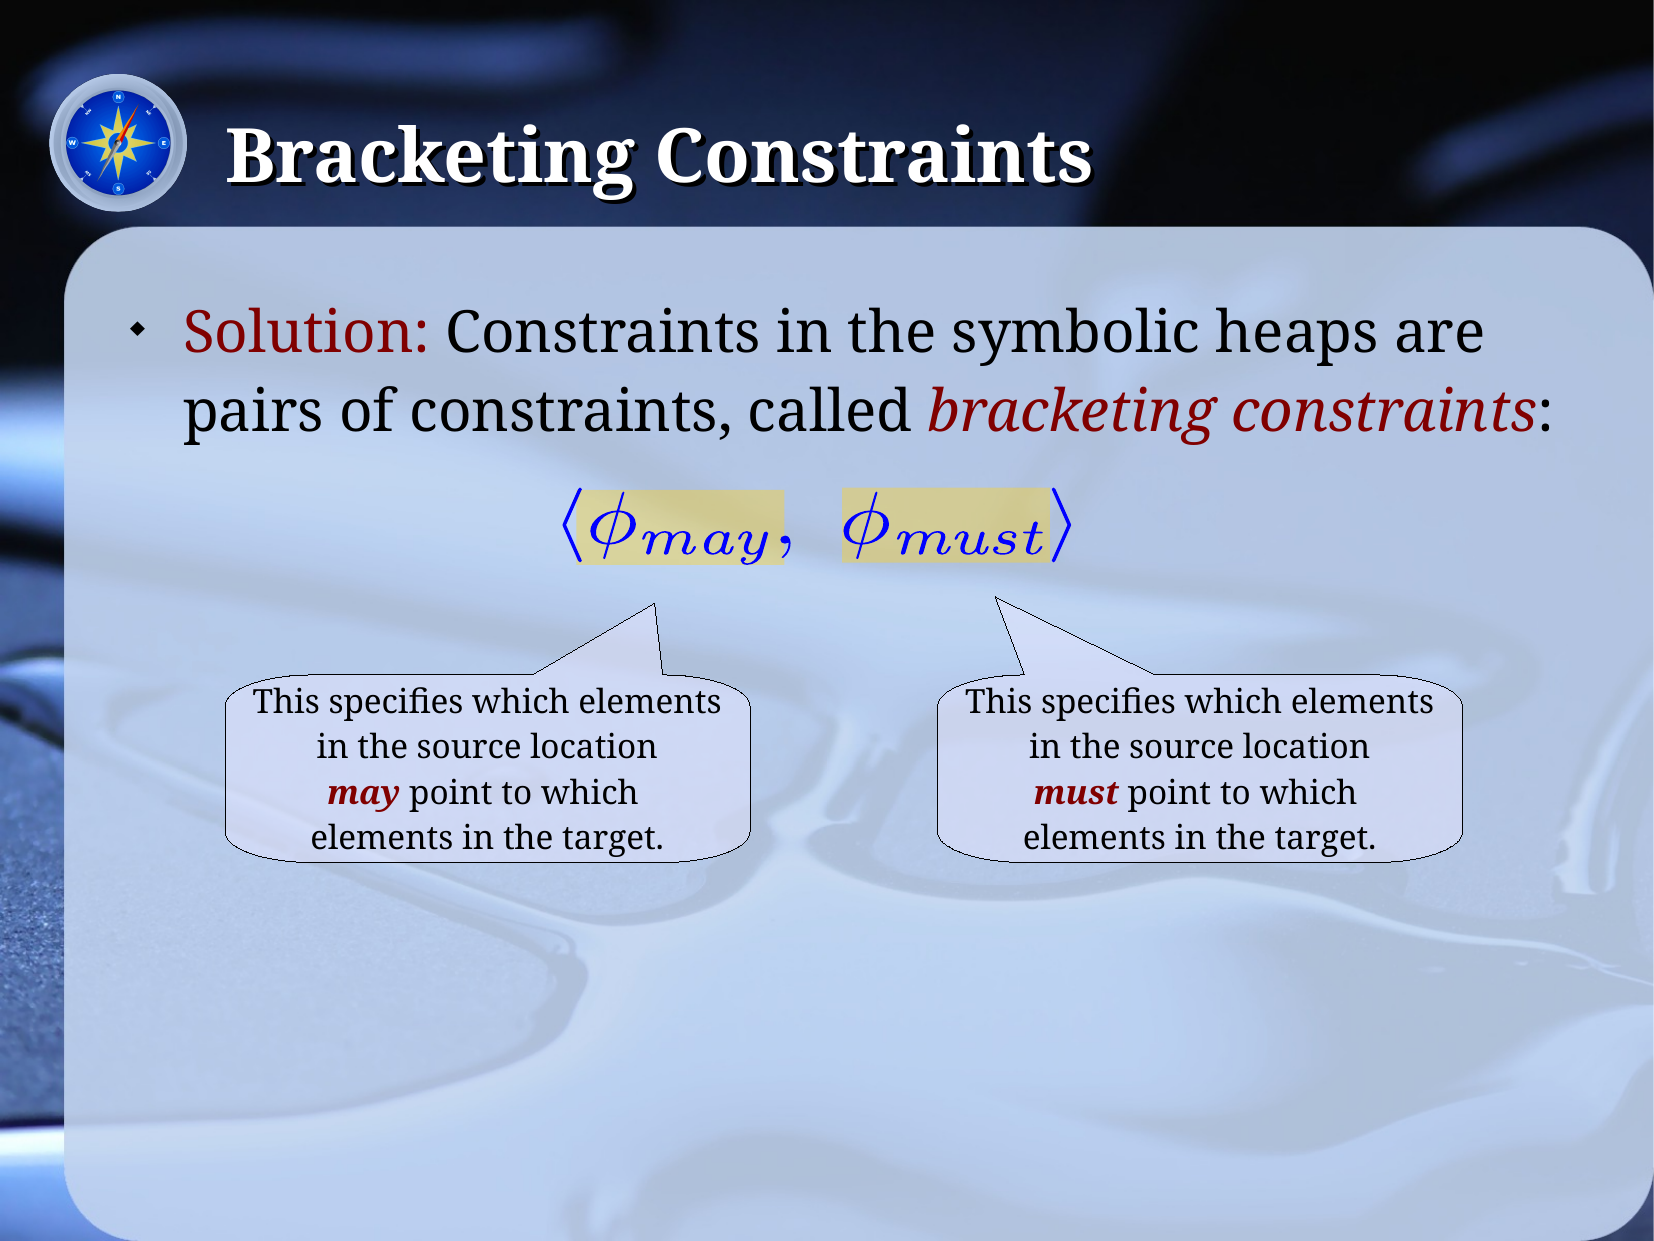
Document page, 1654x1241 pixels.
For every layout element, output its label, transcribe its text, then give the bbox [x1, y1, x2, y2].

text_box This specifies which elements in the source location must point to which elements in the target. [937, 596, 1463, 863]
picture [0, 0, 1654, 1241]
text_box This specifies which elements in the source location may point to which elements in the target. [225, 603, 751, 863]
list Solution: Constraints in the symbolic heaps are pairs of constraints, called bracketing constraints: [112, 290, 1571, 1109]
title Bracketing Constraints [225, 49, 1571, 257]
